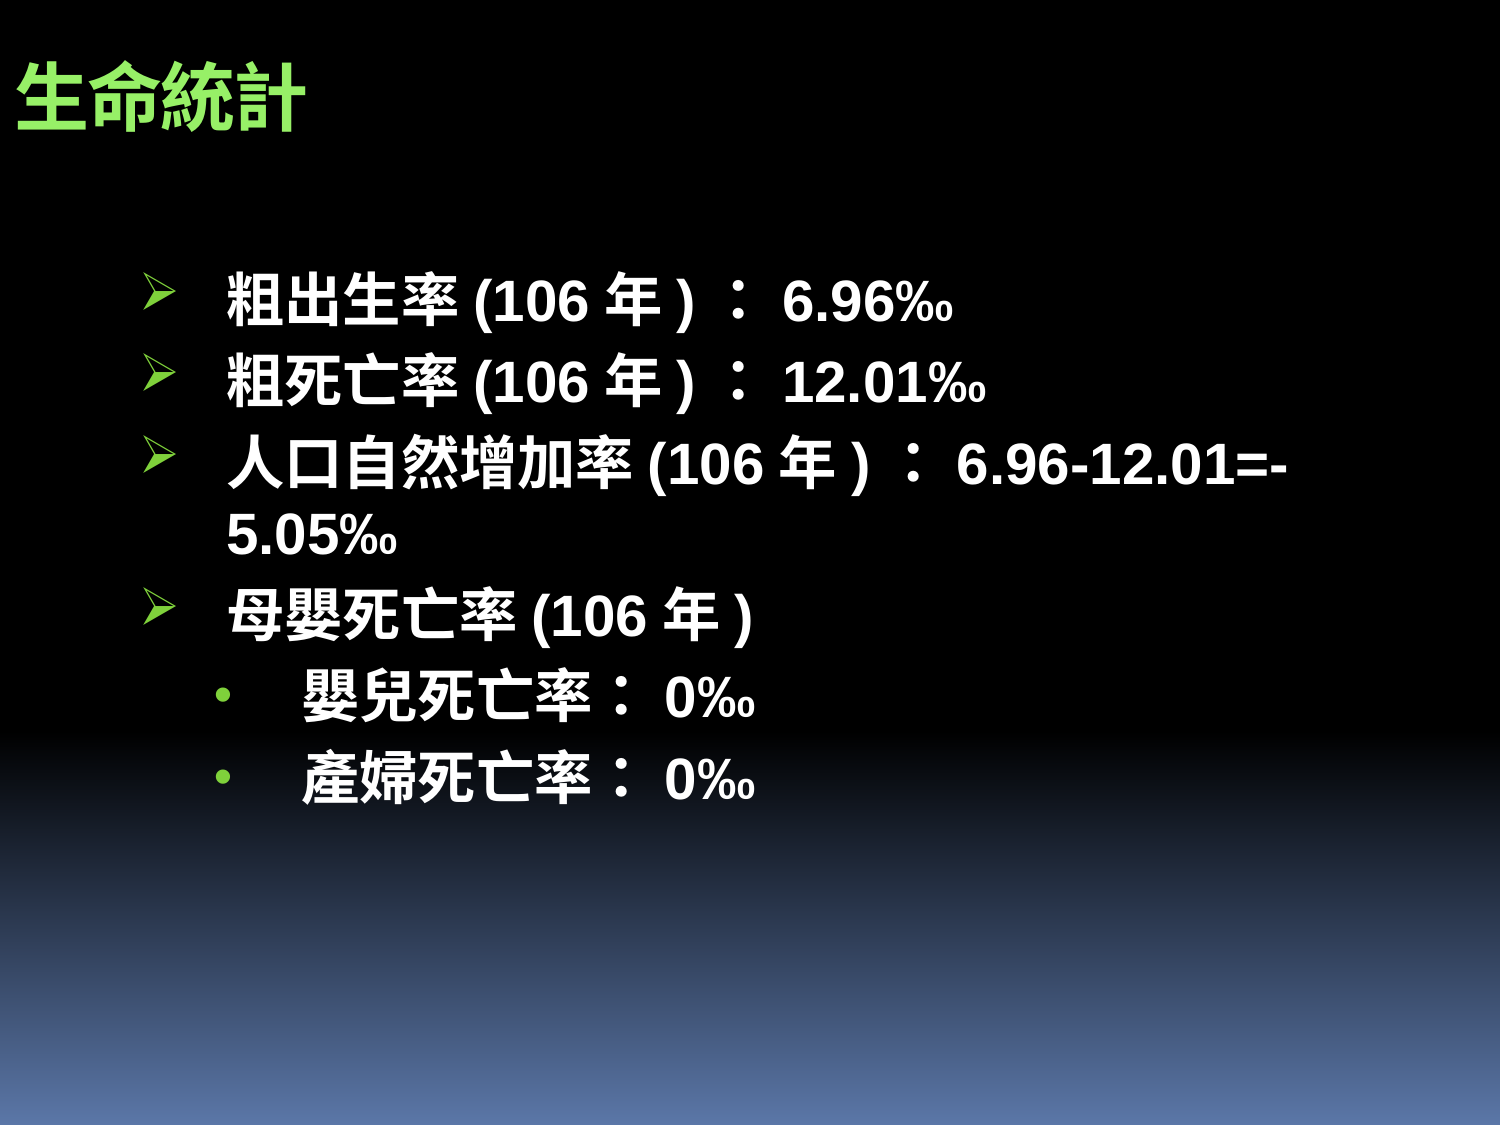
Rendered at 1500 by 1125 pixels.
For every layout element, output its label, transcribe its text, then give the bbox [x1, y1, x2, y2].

title 生命統計 [0, 42, 1275, 231]
text_box 粗出生率(106年)：6.96‰ 粗死亡率(106年)：12.01‰ 人口自然增加率(106年)：6.96-12.01=-5.05‰ 母嬰死亡率(106年) 嬰兒死亡率：0‰ 產婦死亡率：0‰ [123, 255, 1469, 1024]
